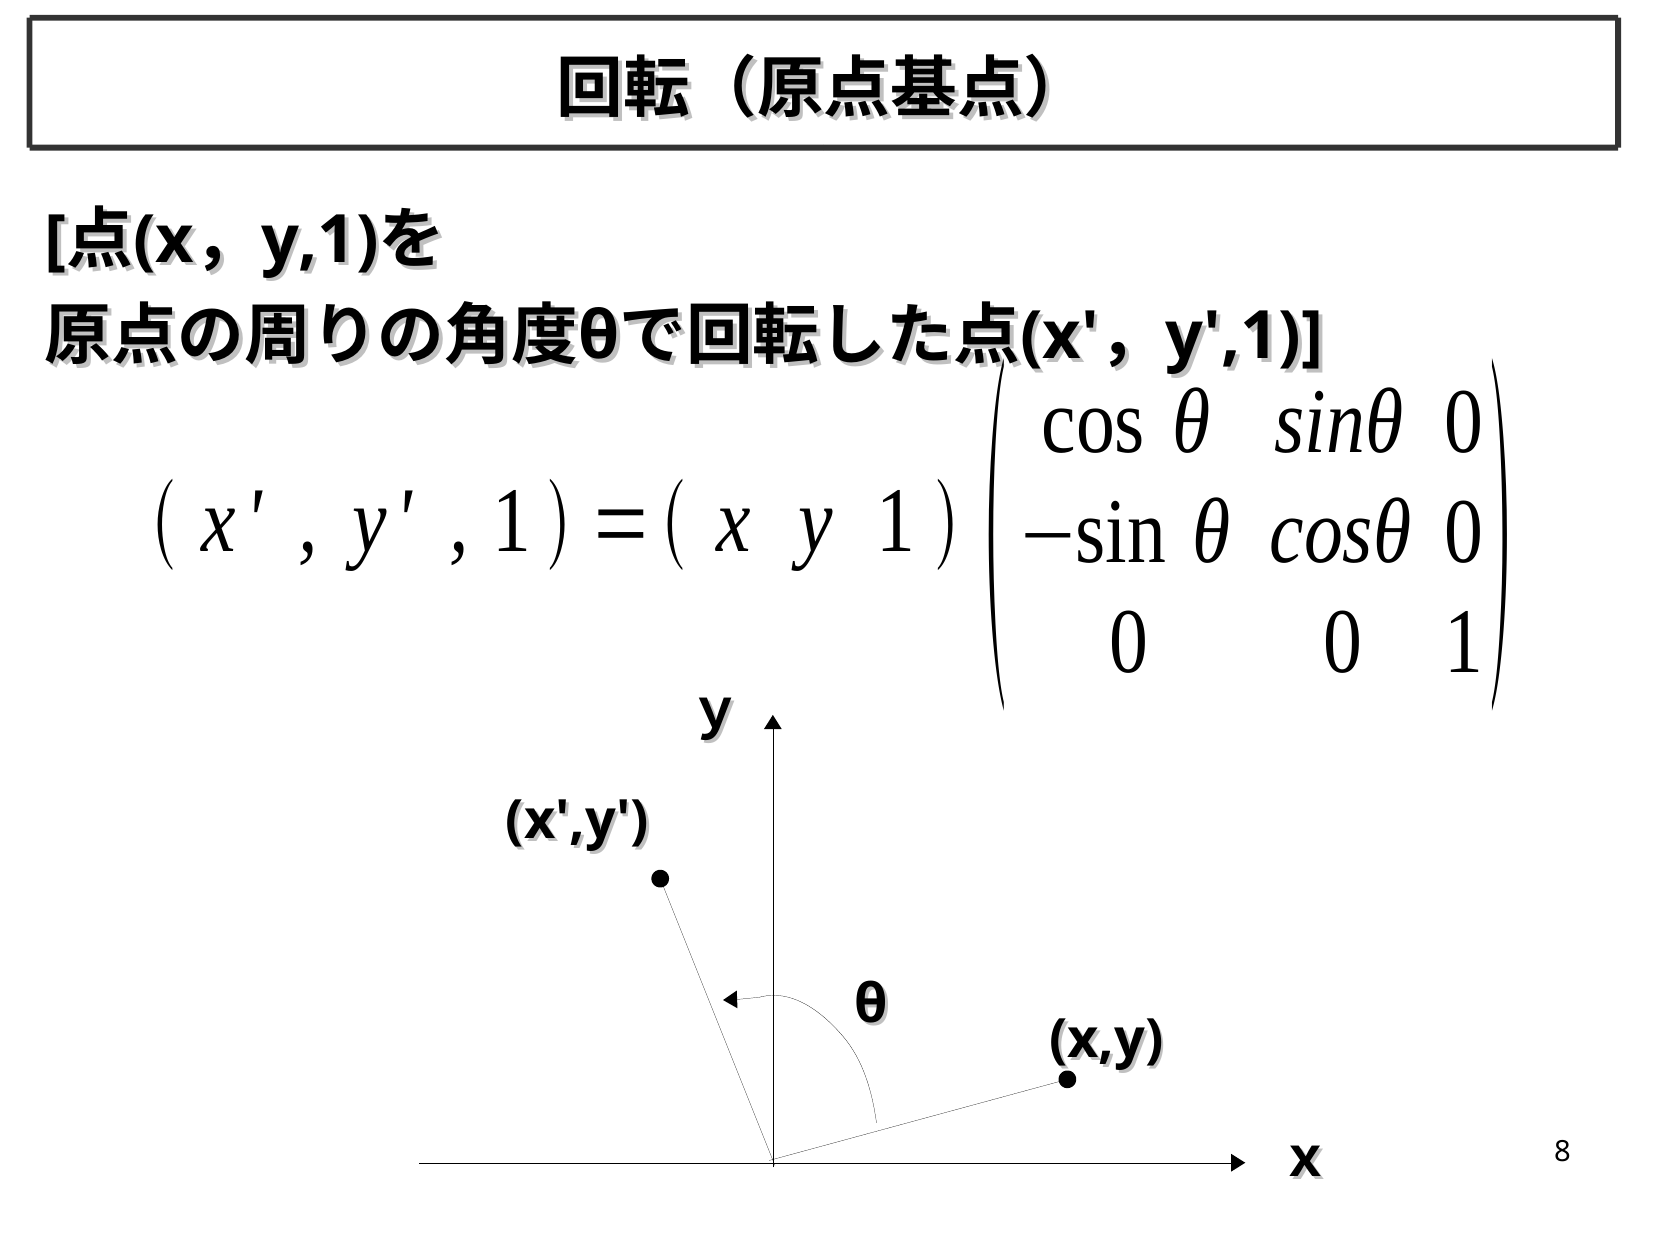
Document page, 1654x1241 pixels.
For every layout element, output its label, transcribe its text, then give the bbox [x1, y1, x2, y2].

text_box (x',y') [491, 773, 721, 854]
text_box θ [839, 956, 916, 1037]
text_box [点(x，y,1)を 原点の周りの角度θで回転した点(x'，y',1)] [29, 177, 1409, 340]
text_box ｘ [1263, 1106, 1359, 1211]
chart [133, 354, 1539, 714]
text_box 回転（原点基点） [29, 17, 1619, 148]
text_box ｙ [673, 714, 768, 762]
text_box (x,y) [1034, 992, 1217, 1073]
